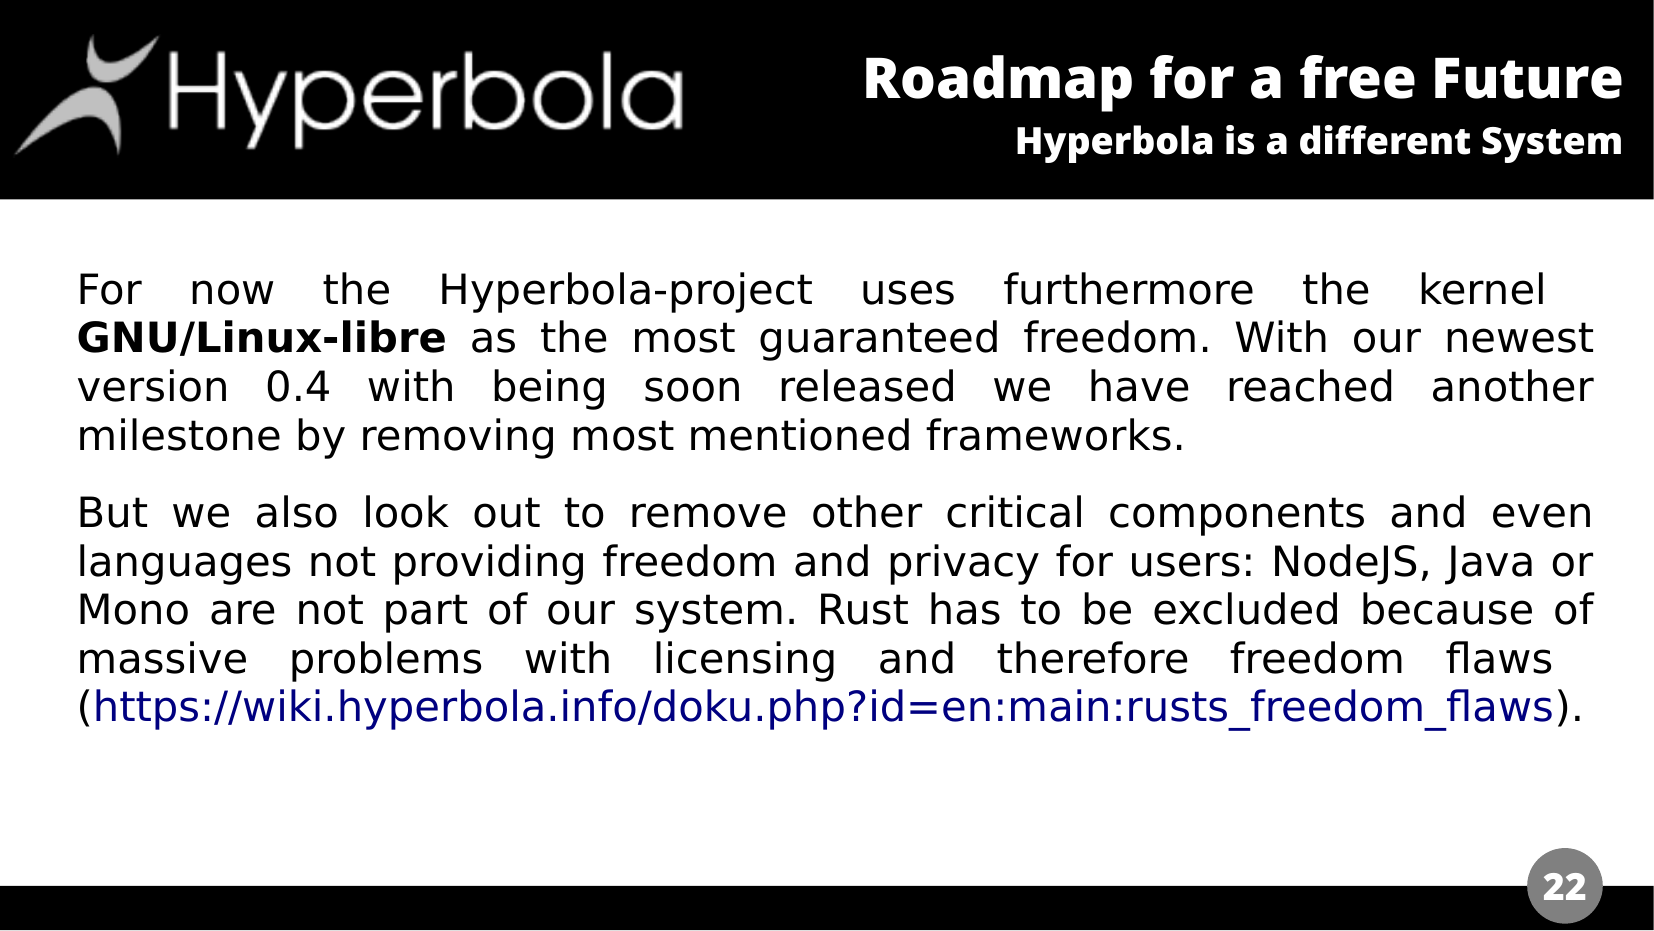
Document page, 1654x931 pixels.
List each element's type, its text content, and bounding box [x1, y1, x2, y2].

list For now the Hyperbola-project uses furthermore the kernel GNU/Linux-libre as the most guaranteed freedom. With our newest version 0.4 with being soon released we have reached another milestone by removing most mentioned frameworks. But we also look out to remove other critical components and even languages not providing freedom and privacy for users: NodeJS, Java or Mono are not part of our system. Rust has to be excluded because of massive problems with licensing and therefore freedom flaws (https://wiki.hyperbola.info/doku.php?id=en:main:rusts_freedom_flaws). [59, 265, 1595, 857]
title Roadmap for a free Future Hyperbola is a different System [708, 42, 1625, 161]
picture [11, 34, 691, 158]
